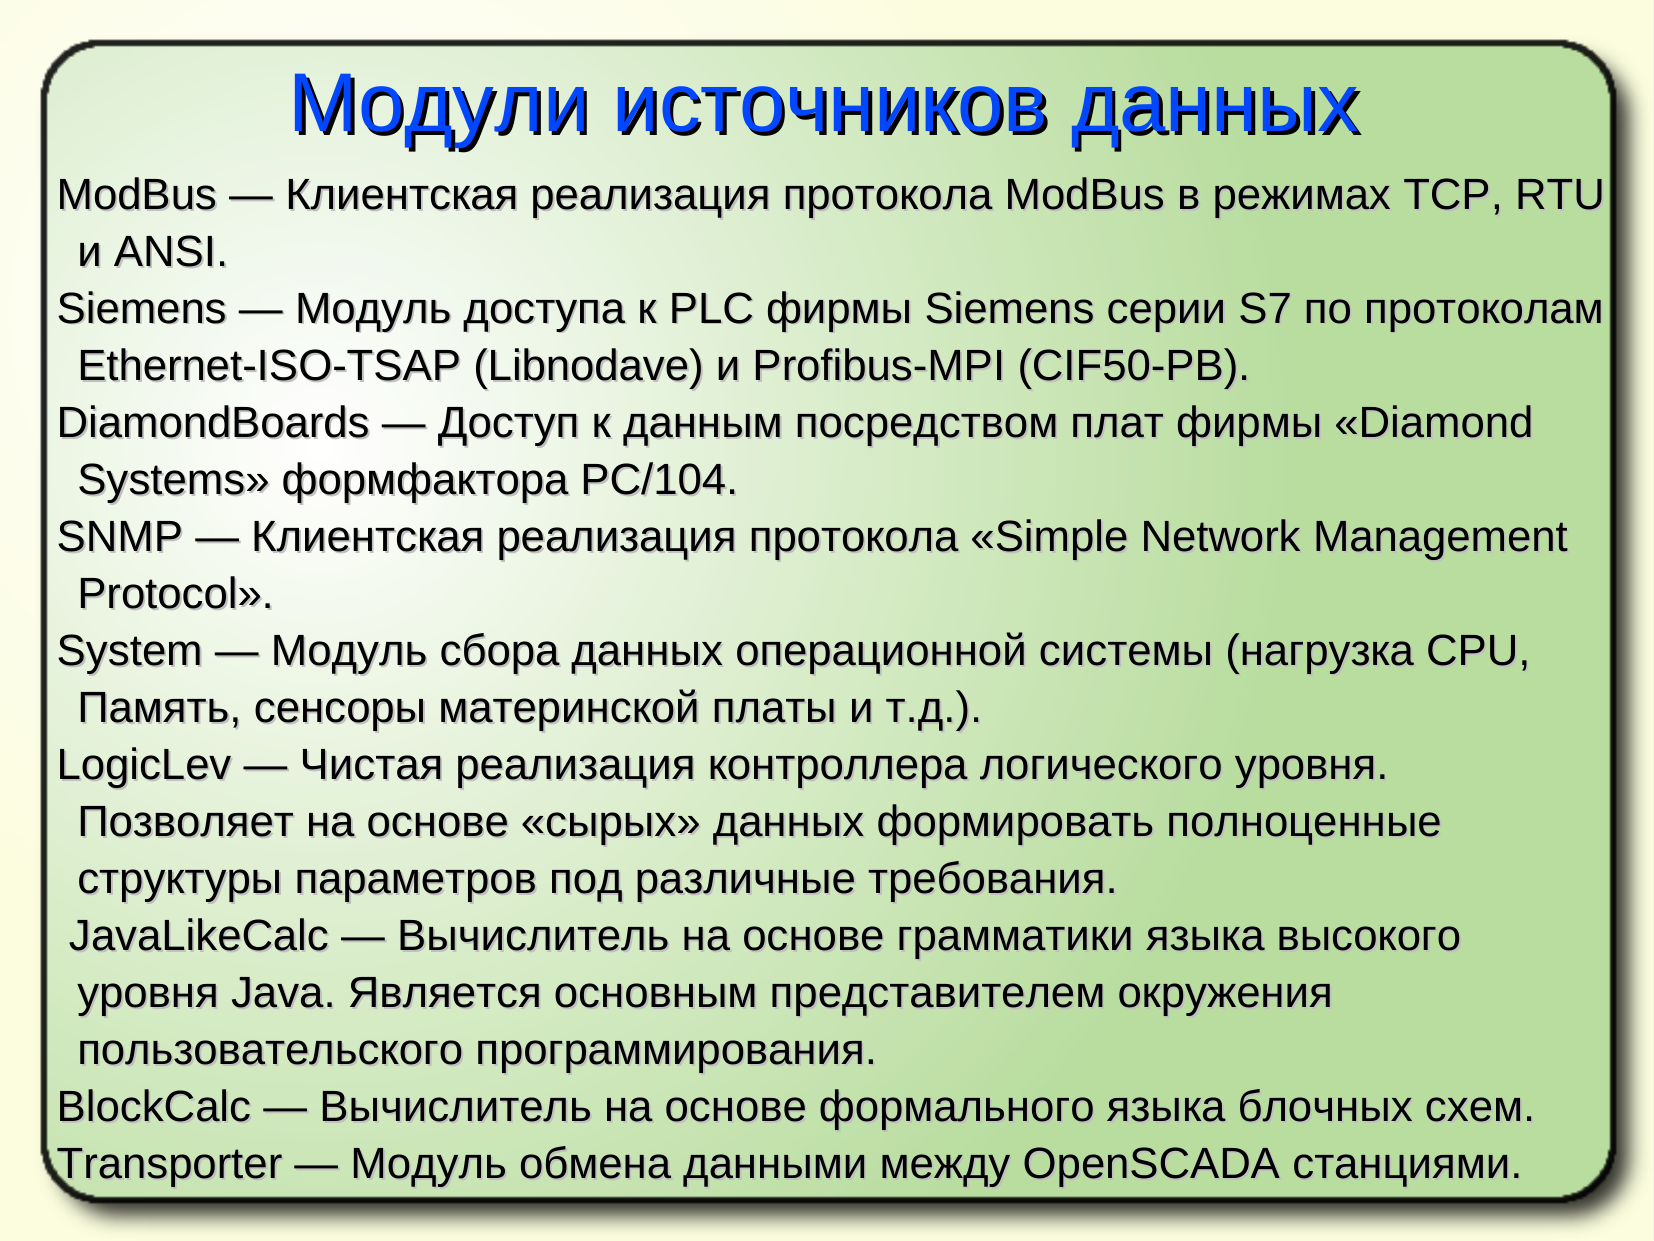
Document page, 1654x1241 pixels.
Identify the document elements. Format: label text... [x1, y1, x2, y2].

list ModBus — Клиентская реализация протокола ModBus в режимах TCP, RTU и ANSI. Siemens — Модуль доступа к PLC фирмы Siemens серии S7 по протоколам Ethernet-ISO-TSAP (Libnodave) и Profibus-MPI (CIF50-PB). DiamondBoards — Доступ к данным посредством плат фирмы «Diamond Systems» формфактора PC/104. SNMP — Клиентская реализация протокола «Simple Network Management Protocol». System — Модуль сбора данных операционной системы (нагрузка CPU, Память, сенсоры материнской платы и т.д.). LogicLev — Чистая реализация контроллера логического уровня. Позволяет на основе «сырых» данных формировать полноценные структуры параметров под различные требования. JavaLikeCalc — Вычислитель на основе грамматики языка высокого уровня Java. Является основным представителем окружения пользовательского программирования. BlockCalc — Вычислитель на основе формального языка блочных схем. Transporter — Модуль обмена данными между OpenSCADA станциями. [49, 161, 1609, 1180]
picture [0, 0, 1654, 1241]
title Модули источников данных [45, 48, 1603, 142]
